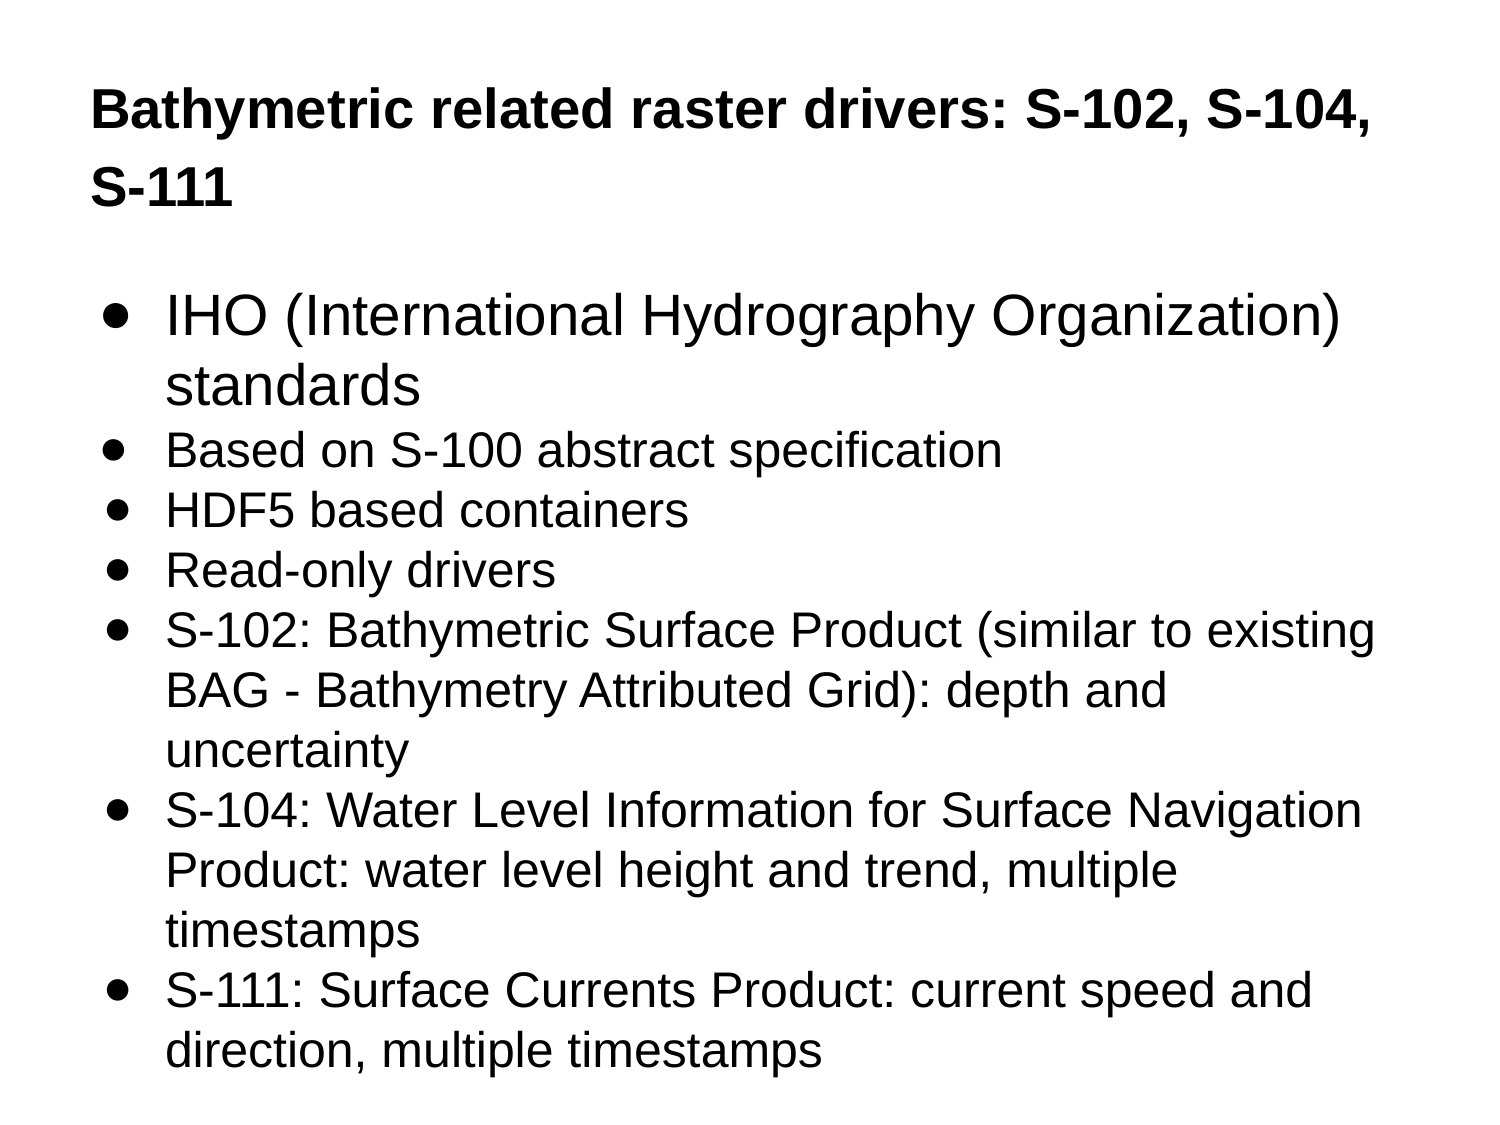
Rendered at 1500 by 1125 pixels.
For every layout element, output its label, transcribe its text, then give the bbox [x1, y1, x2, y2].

list IHO (International Hydrography Organization) standards Based on S-100 abstract specification HDF5 based containers Read-only drivers S-102: Bathymetric Surface Product (similar to existing BAG - Bathymetry Attributed Grid): depth and uncertainty S-104: Water Level Information for Surface Navigation Product: water level height and trend, multiple timestamps S-111: Surface Currents Product: current speed and direction, multiple timestamps [75, 262, 1425, 1078]
title Bathymetric related raster drivers: S-102, S-104, S-111 [75, 45, 1425, 233]
